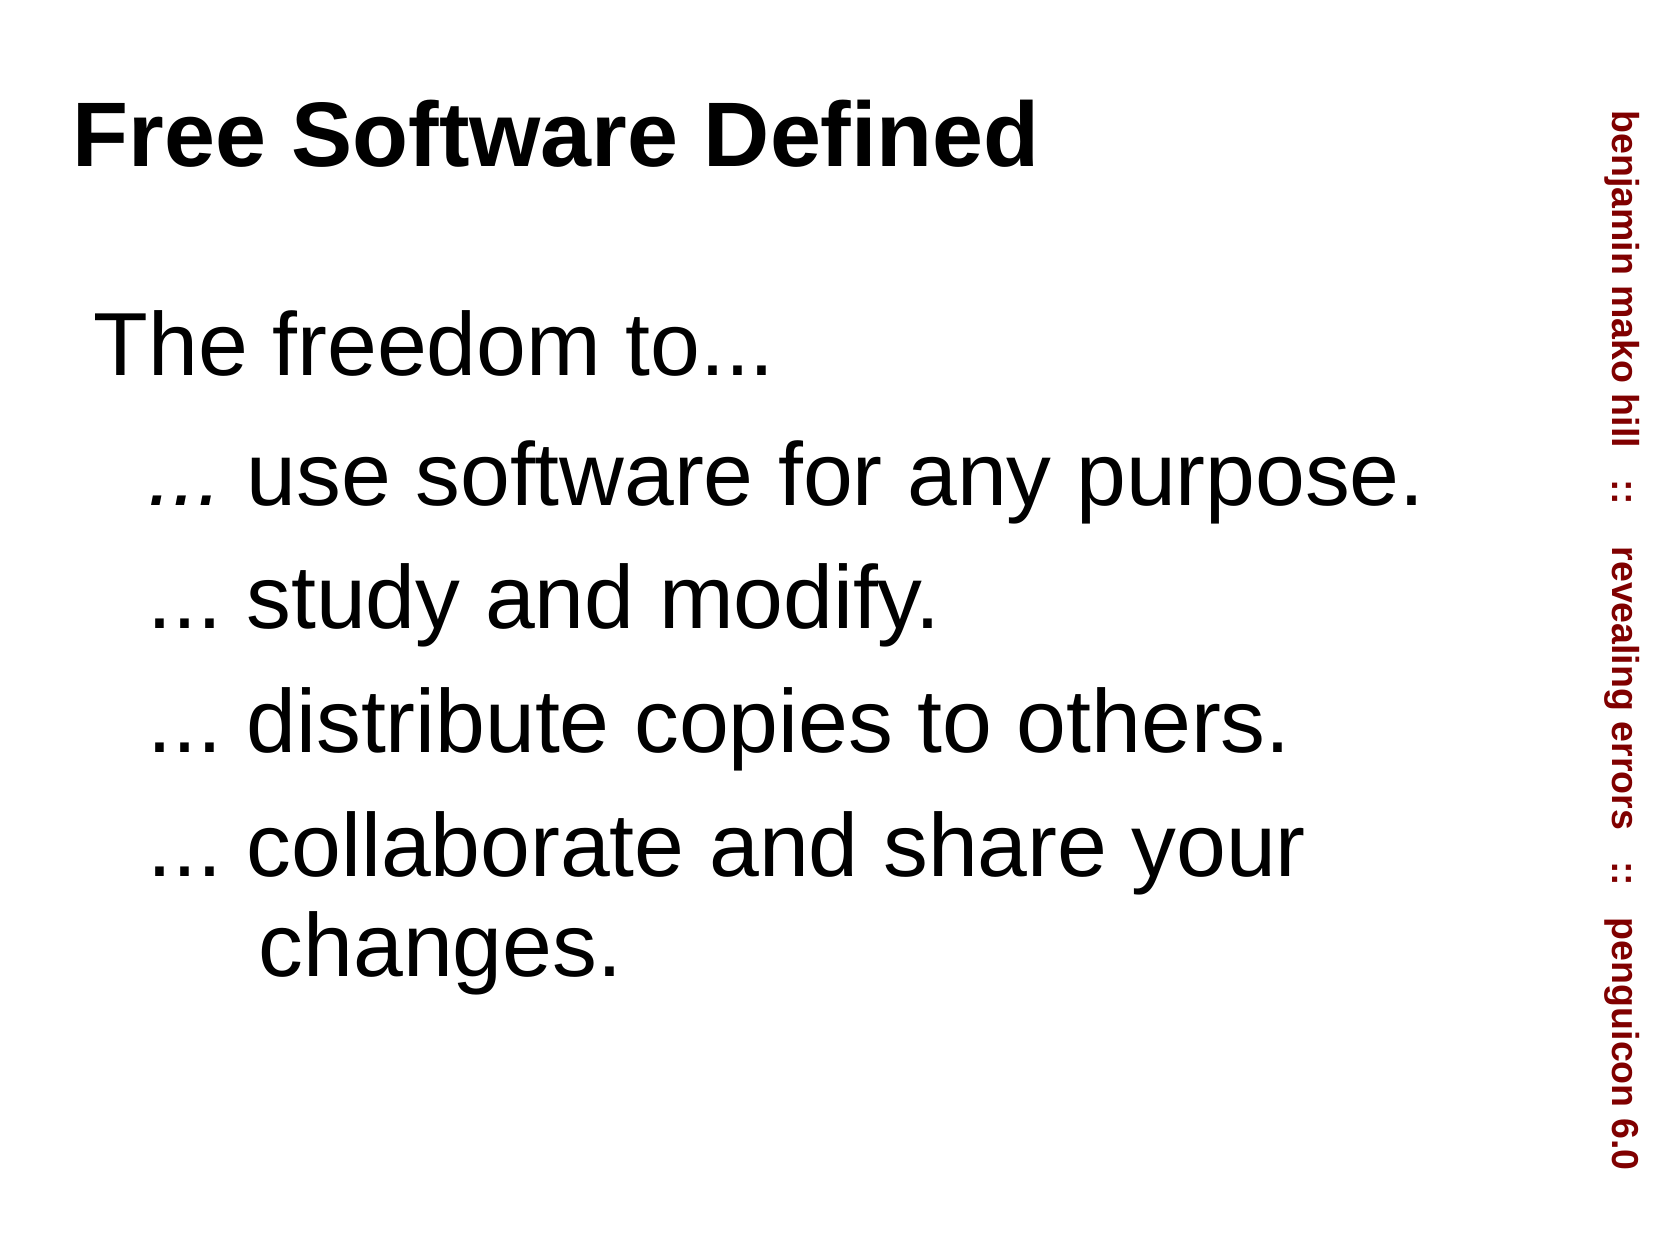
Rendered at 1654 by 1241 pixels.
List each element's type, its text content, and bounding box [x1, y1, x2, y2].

list The freedom to... ... use software for any purpose. ... study and modify. ... distribute copies to others. ... collaborate and share your changes. [76, 294, 1472, 1132]
title Free Software Defined [72, 70, 1485, 198]
